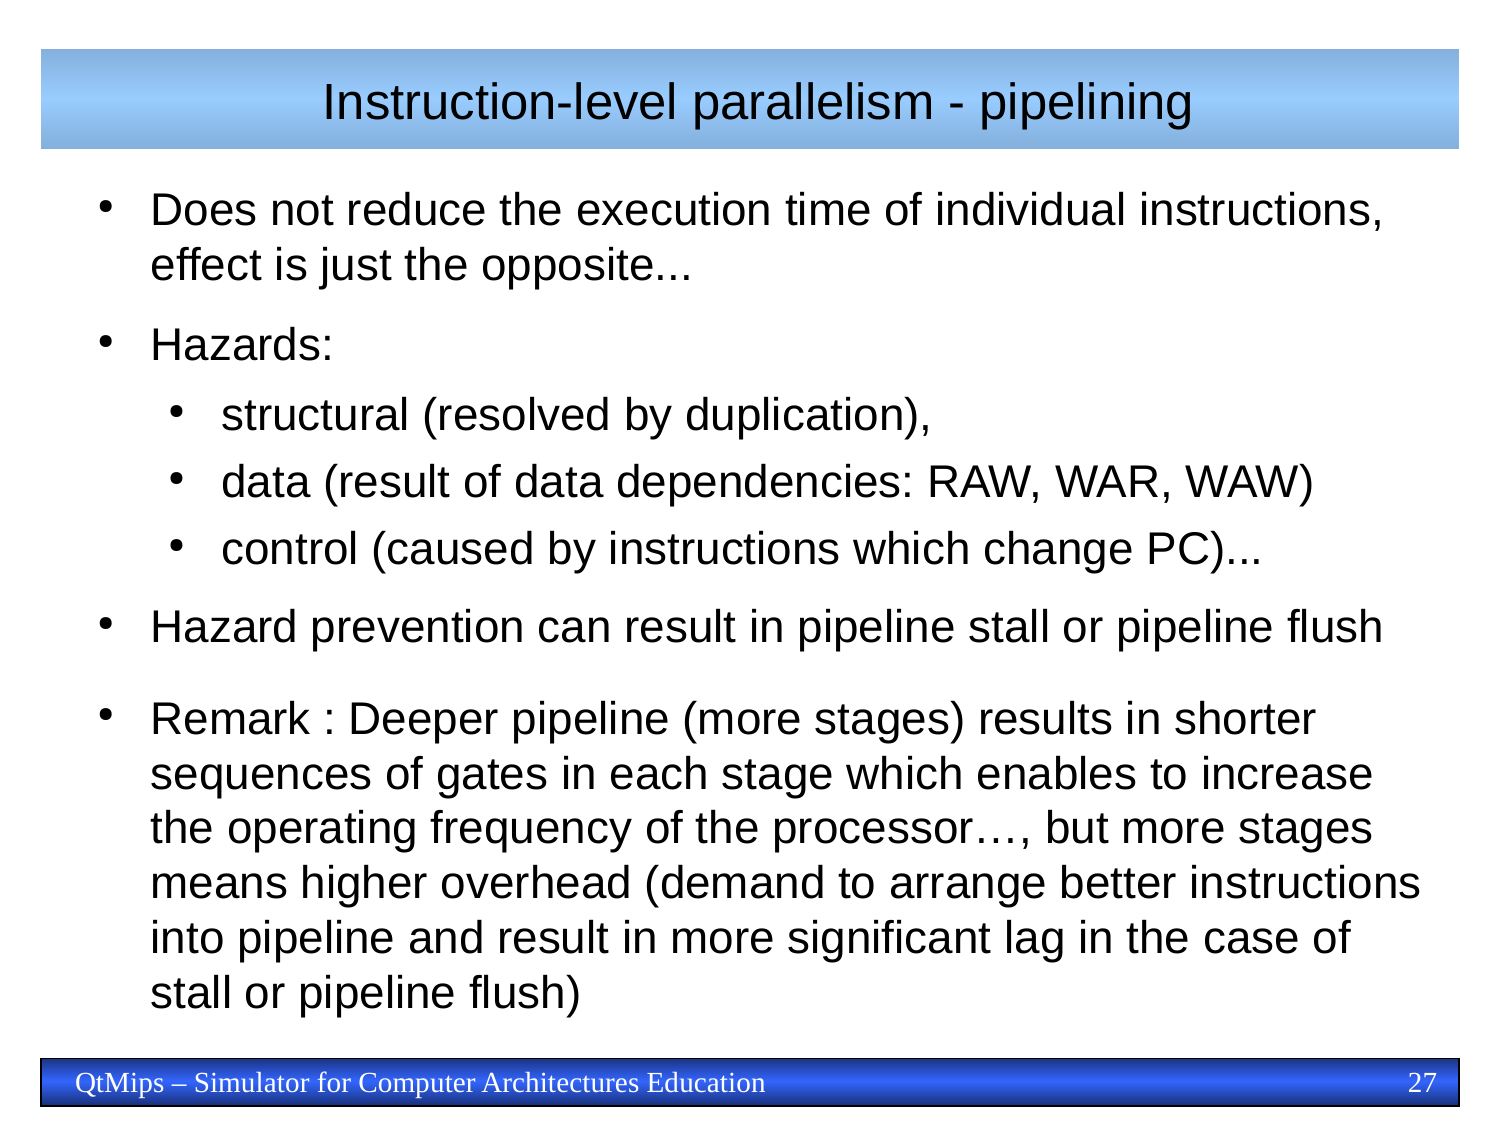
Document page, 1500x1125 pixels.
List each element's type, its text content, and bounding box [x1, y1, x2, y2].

list Does not reduce the execution time of individual instructions, effect is just the opposite... Hazards: structural (resolved by duplication), data (result of data dependencies: RAW, WAR, WAW) control (caused by instructions which change PC)... Hazard prevention can result in pipeline stall or pipeline flush Remark : Deeper pipeline (more stages) results in shorter sequences of gates in each stage which enables to increase the operating frequency of the processor…, but more stages means higher overhead (demand to arrange better instructions into pipeline and result in more significant lag in the case of stall or pipeline flush) [64, 172, 1459, 1027]
title Instruction-level parallelism - pipelining [41, 49, 1459, 149]
